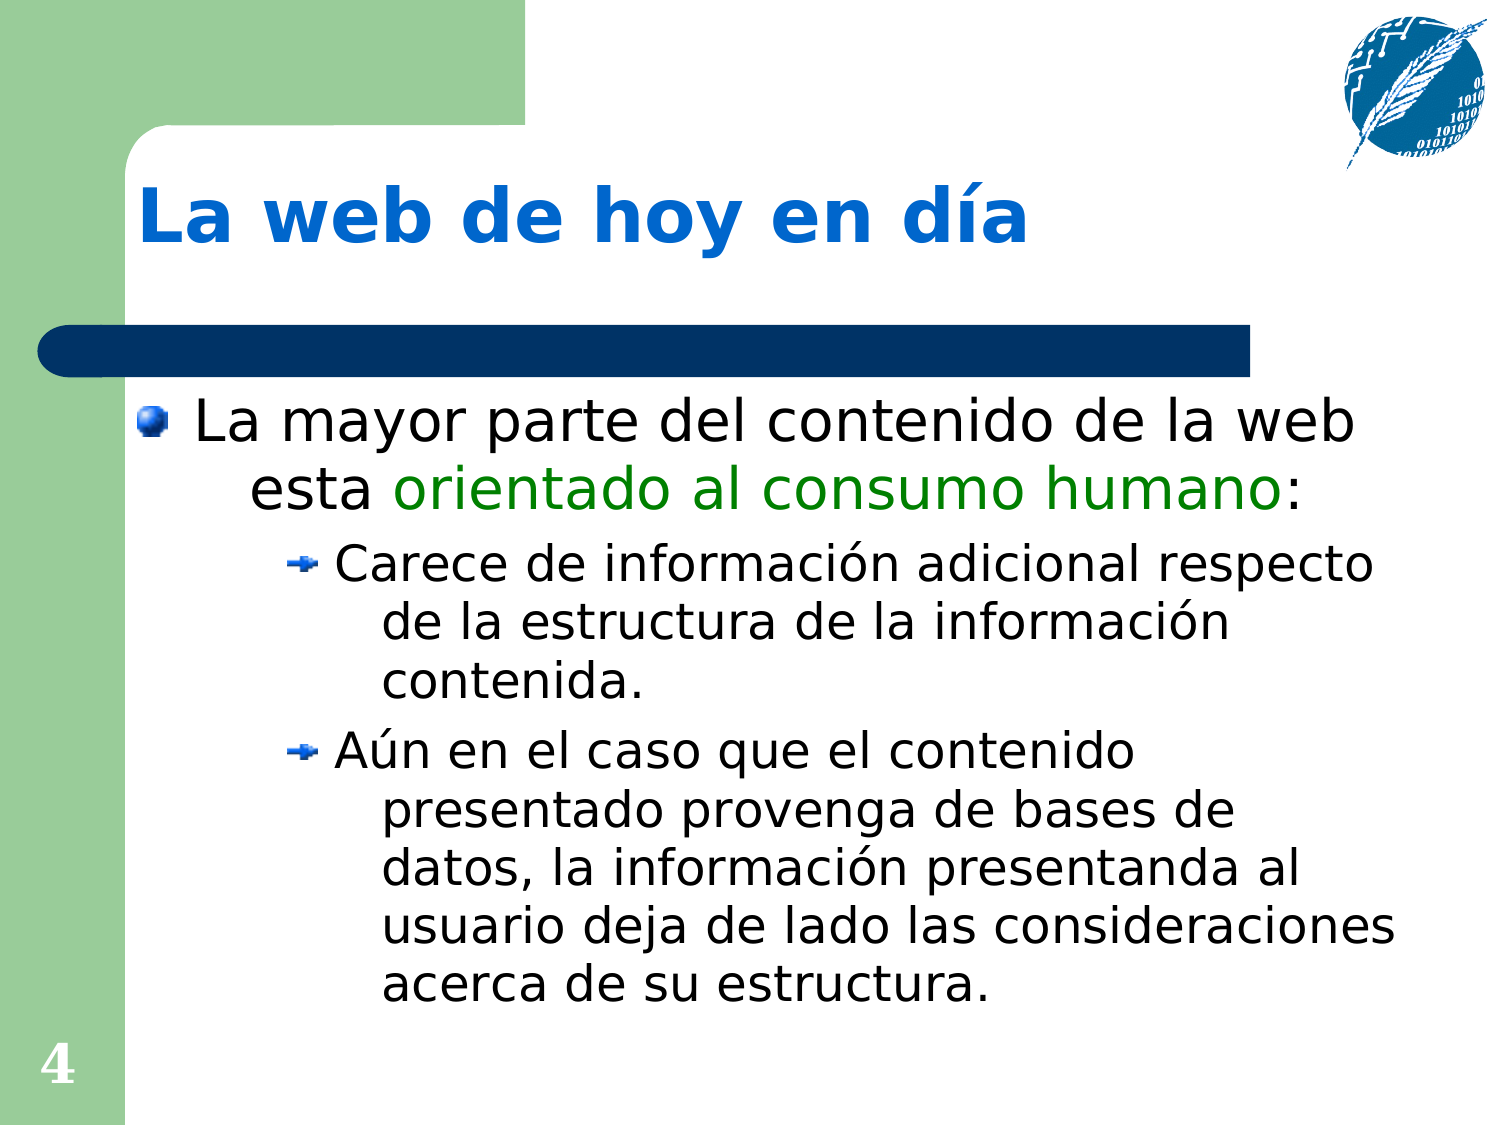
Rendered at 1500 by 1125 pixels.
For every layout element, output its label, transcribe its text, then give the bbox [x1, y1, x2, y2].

picture [1436, 127, 1450, 136]
picture [1427, 138, 1431, 148]
picture [1416, 140, 1425, 149]
picture [1341, 15, 1487, 172]
list La mayor parte del contenido de la web esta orientado al consumo humano: Carece de información adicional respecto de la estructura de la información contenida. Aún en el caso que el contenido presentado provenga de bases de datos, la información presentanda al usuario deja de lado las consideraciones acerca de su estructura. [137, 387, 1400, 1045]
title La web de hoy en día [136, 136, 1414, 301]
picture [1433, 139, 1440, 147]
